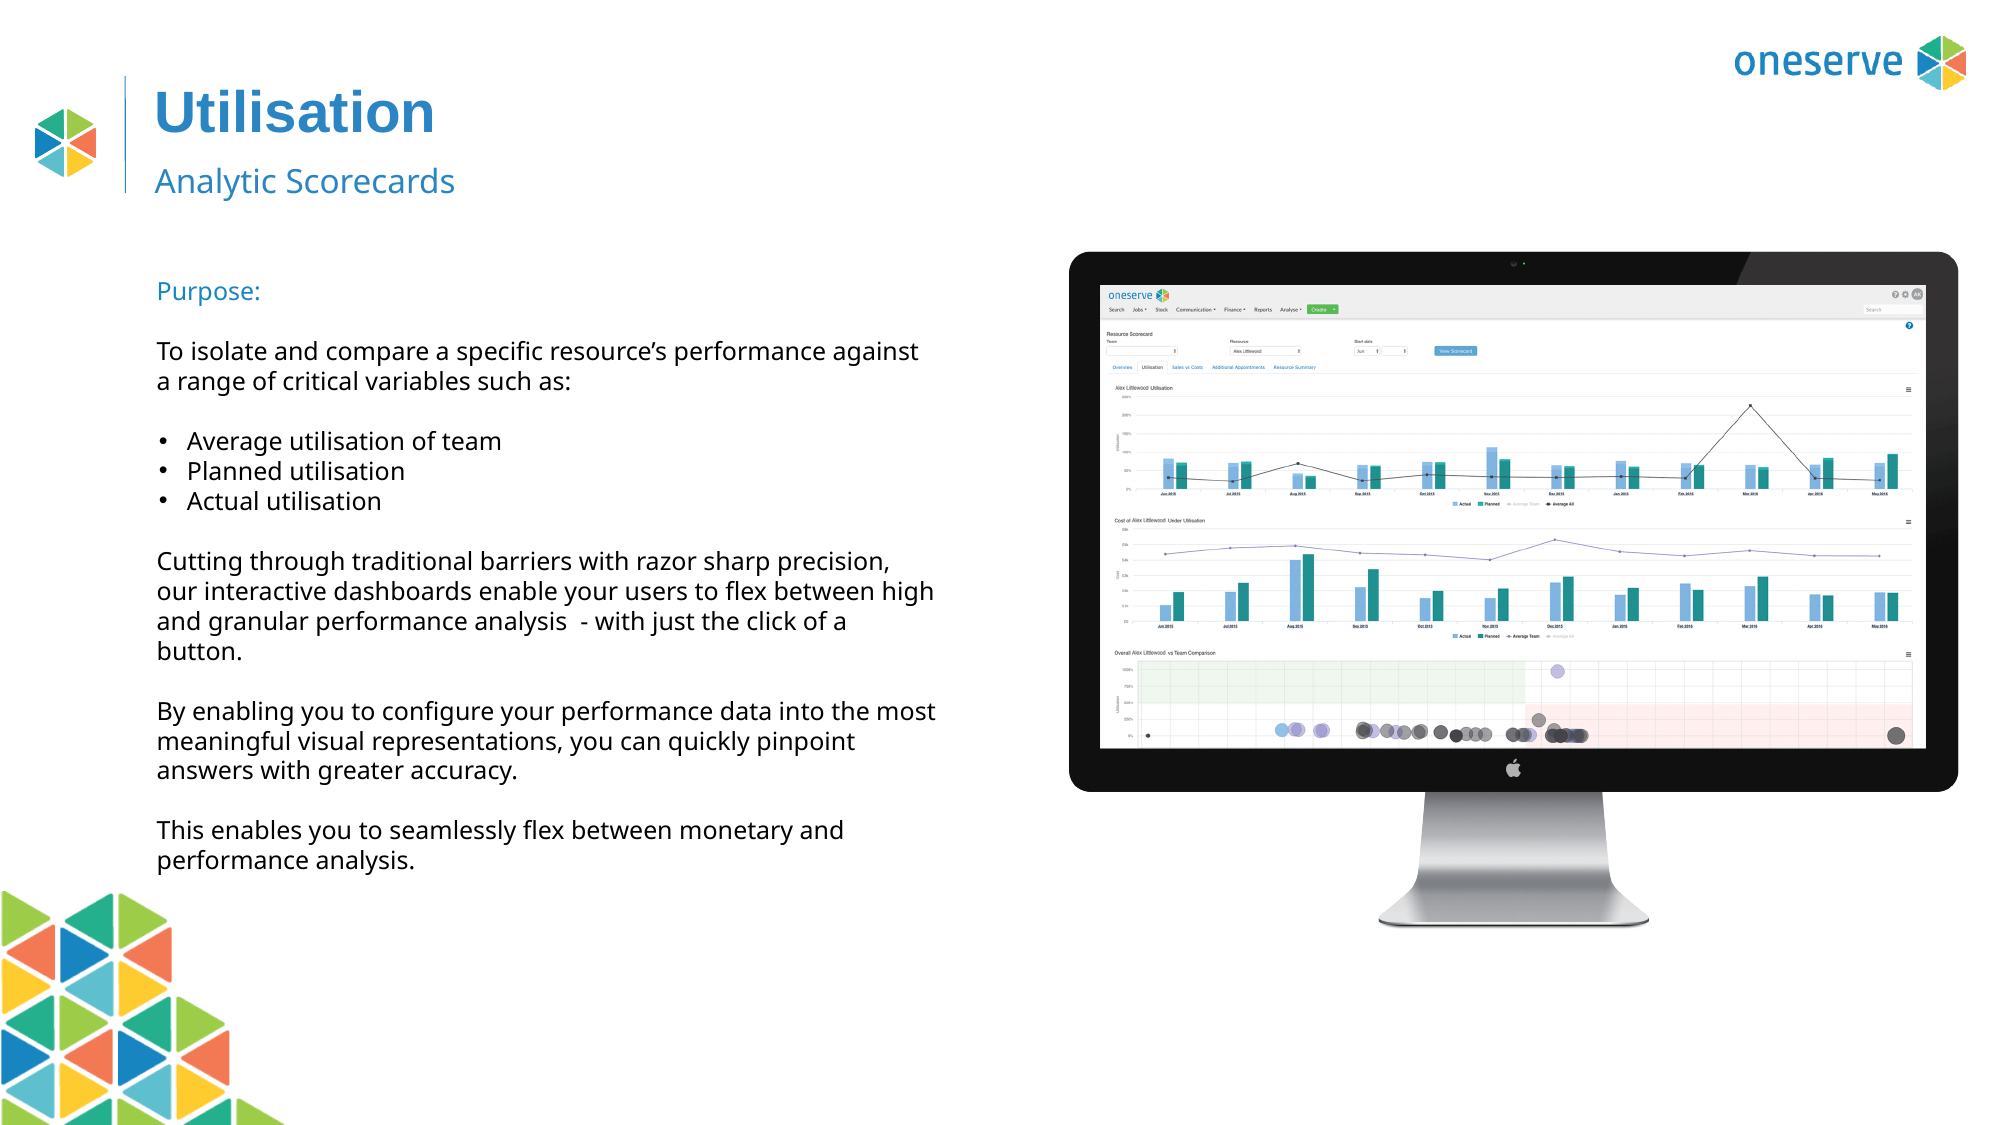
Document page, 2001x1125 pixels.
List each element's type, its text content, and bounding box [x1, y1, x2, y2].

picture [933, 133, 2000, 1051]
text_box Analytic Scorecards [139, 152, 933, 209]
picture [35, 109, 96, 177]
text_box Utilisation [139, 67, 1066, 152]
text_box Purpose: To isolate and compare a specific resource’s performance against a range of critical variables such as: Average utilisation of team Planned utilisation Actual utilisation Cutting through traditional barriers with razor sharp precision, our interactive dashboards enable your users to flex between high and granular performance analysis - with just the click of a button. By enabling you to configure your performance data into the most meaningful visual representations, you can quickly pinpoint answers with greater accuracy. This enables you to seamlessly flex between monetary and performance analysis. [139, 268, 984, 860]
